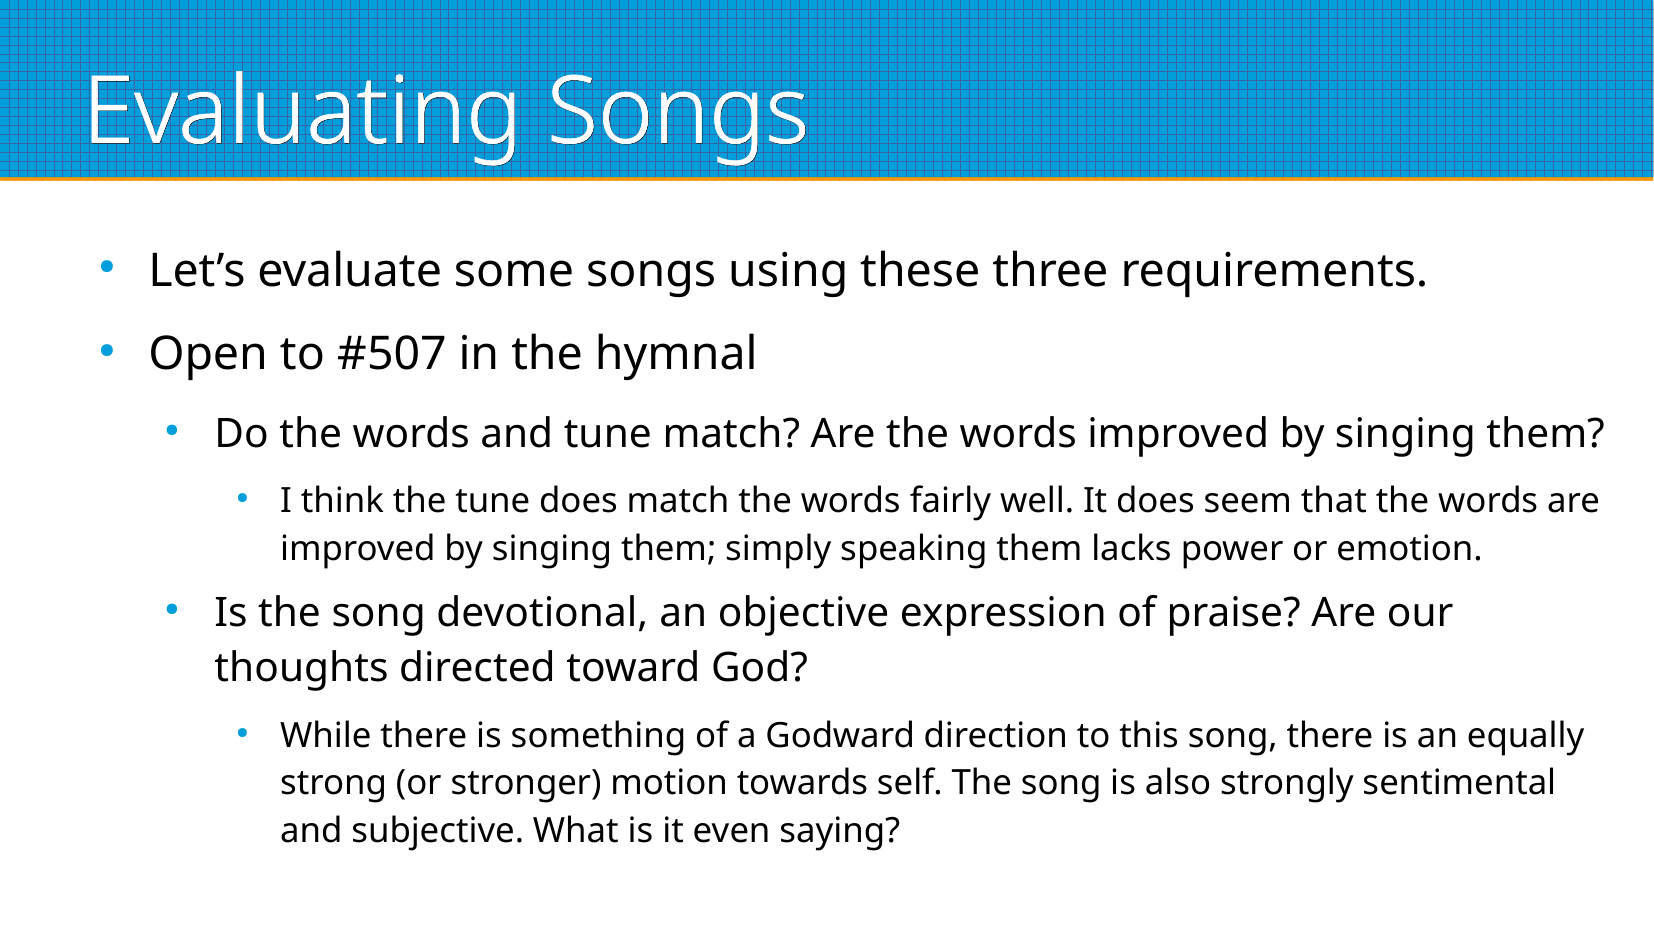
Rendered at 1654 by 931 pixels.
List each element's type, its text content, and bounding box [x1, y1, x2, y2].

list Let’s evaluate some songs using these three requirements. Open to #507 in the hymnal Do the words and tune match? Are the words improved by singing them? I think the tune does match the words fairly well. It does seem that the words are improved by singing them; simply speaking them lacks power or emotion. Is the song devotional, an objective expression of praise? Are our thoughts directed toward God? While there is something of a Godward direction to this song, there is an equally strong (or stronger) motion towards self. The song is also strongly sentimental and subjective. What is it even saying? [82, 236, 1613, 863]
title Evaluating Songs [82, 14, 1571, 171]
